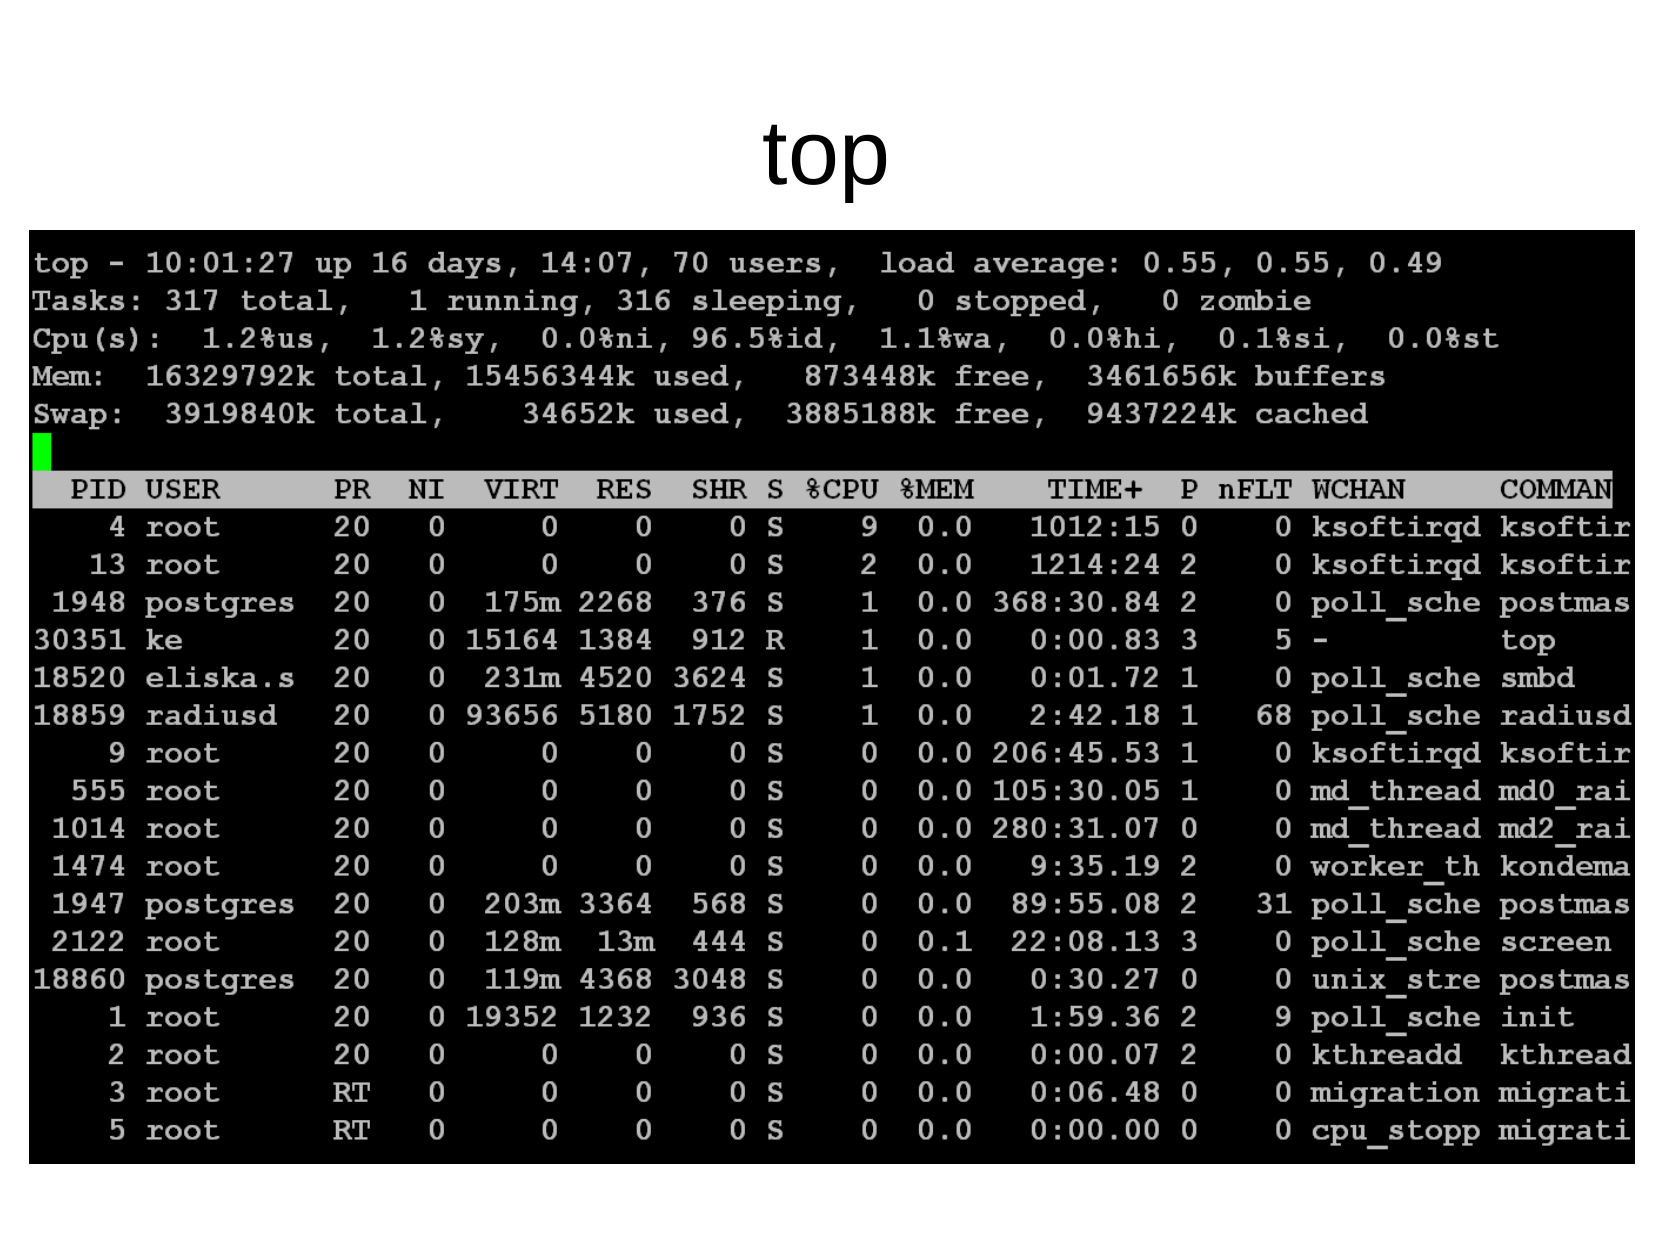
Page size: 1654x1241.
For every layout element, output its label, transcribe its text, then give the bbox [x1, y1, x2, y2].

title top [82, 49, 1571, 230]
picture [29, 230, 1635, 1164]
